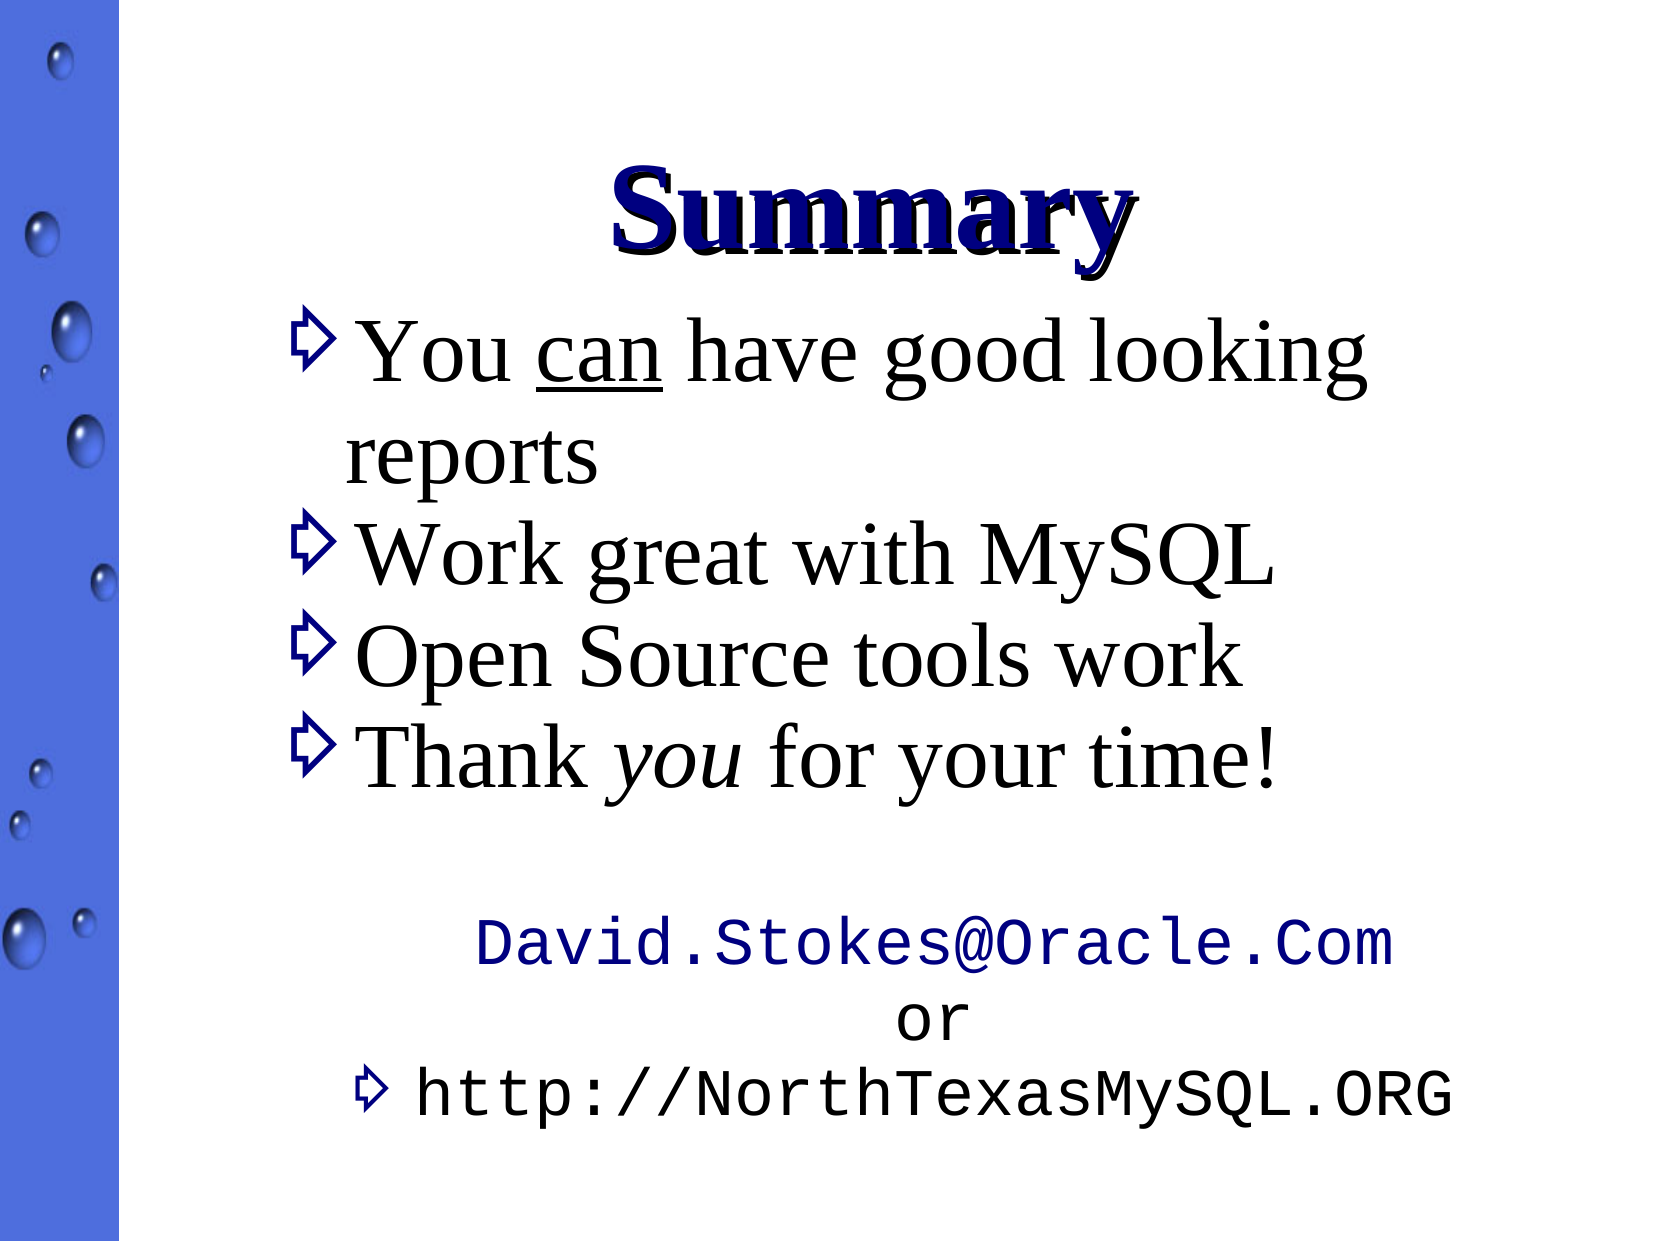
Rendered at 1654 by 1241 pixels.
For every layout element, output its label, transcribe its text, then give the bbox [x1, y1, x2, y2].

title Summary [209, 102, 1534, 311]
picture [0, 0, 119, 1241]
list You can have good looking reports Work great with MySQL Open Source tools work Thank you for your time! David.Stokes@Oracle.Com or http://NorthTexasMySQL.ORG [262, 300, 1525, 1136]
